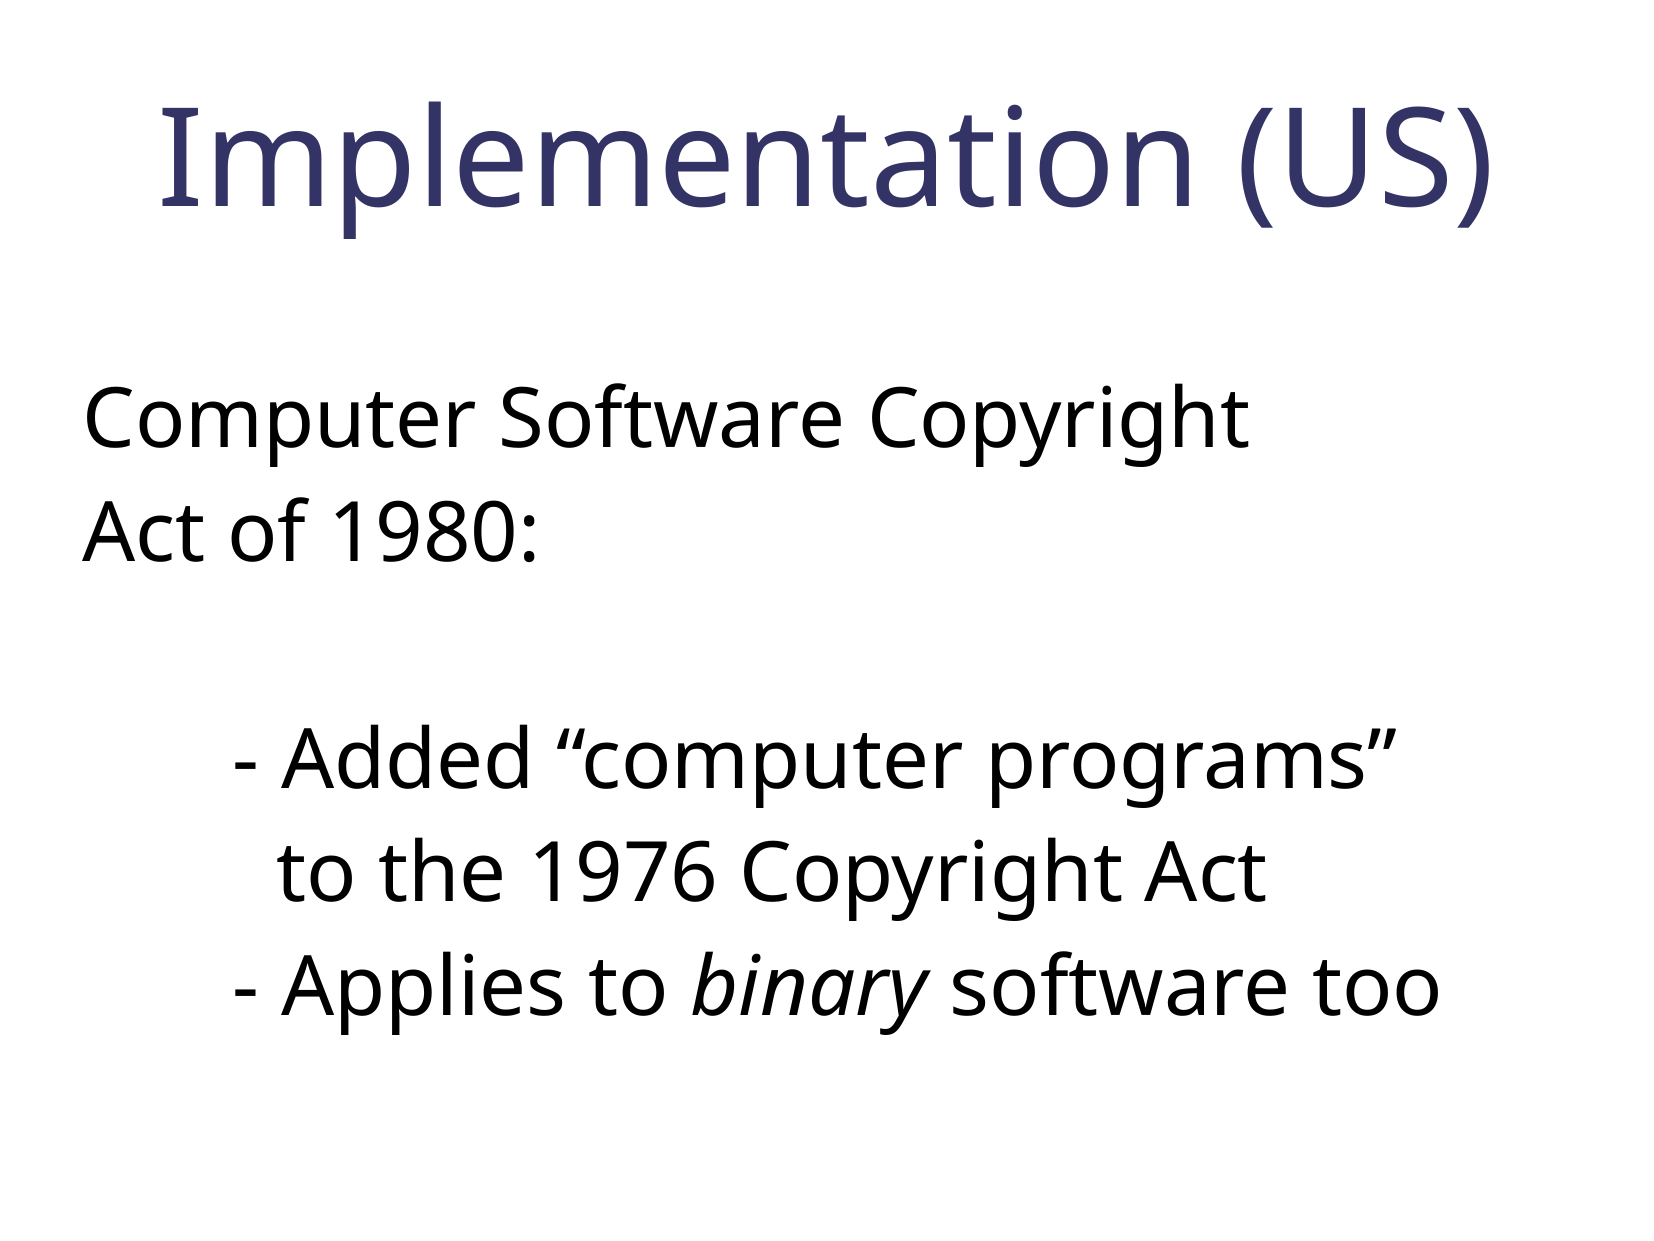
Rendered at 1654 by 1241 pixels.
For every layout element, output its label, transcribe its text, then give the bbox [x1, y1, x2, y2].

title Implementation (US) [0, 56, 1654, 250]
subtitle Computer Software Copyright Act of 1980: - Added “computer programs” to the 1976 Copyright Act - Applies to binary software too [82, 297, 1654, 1102]
